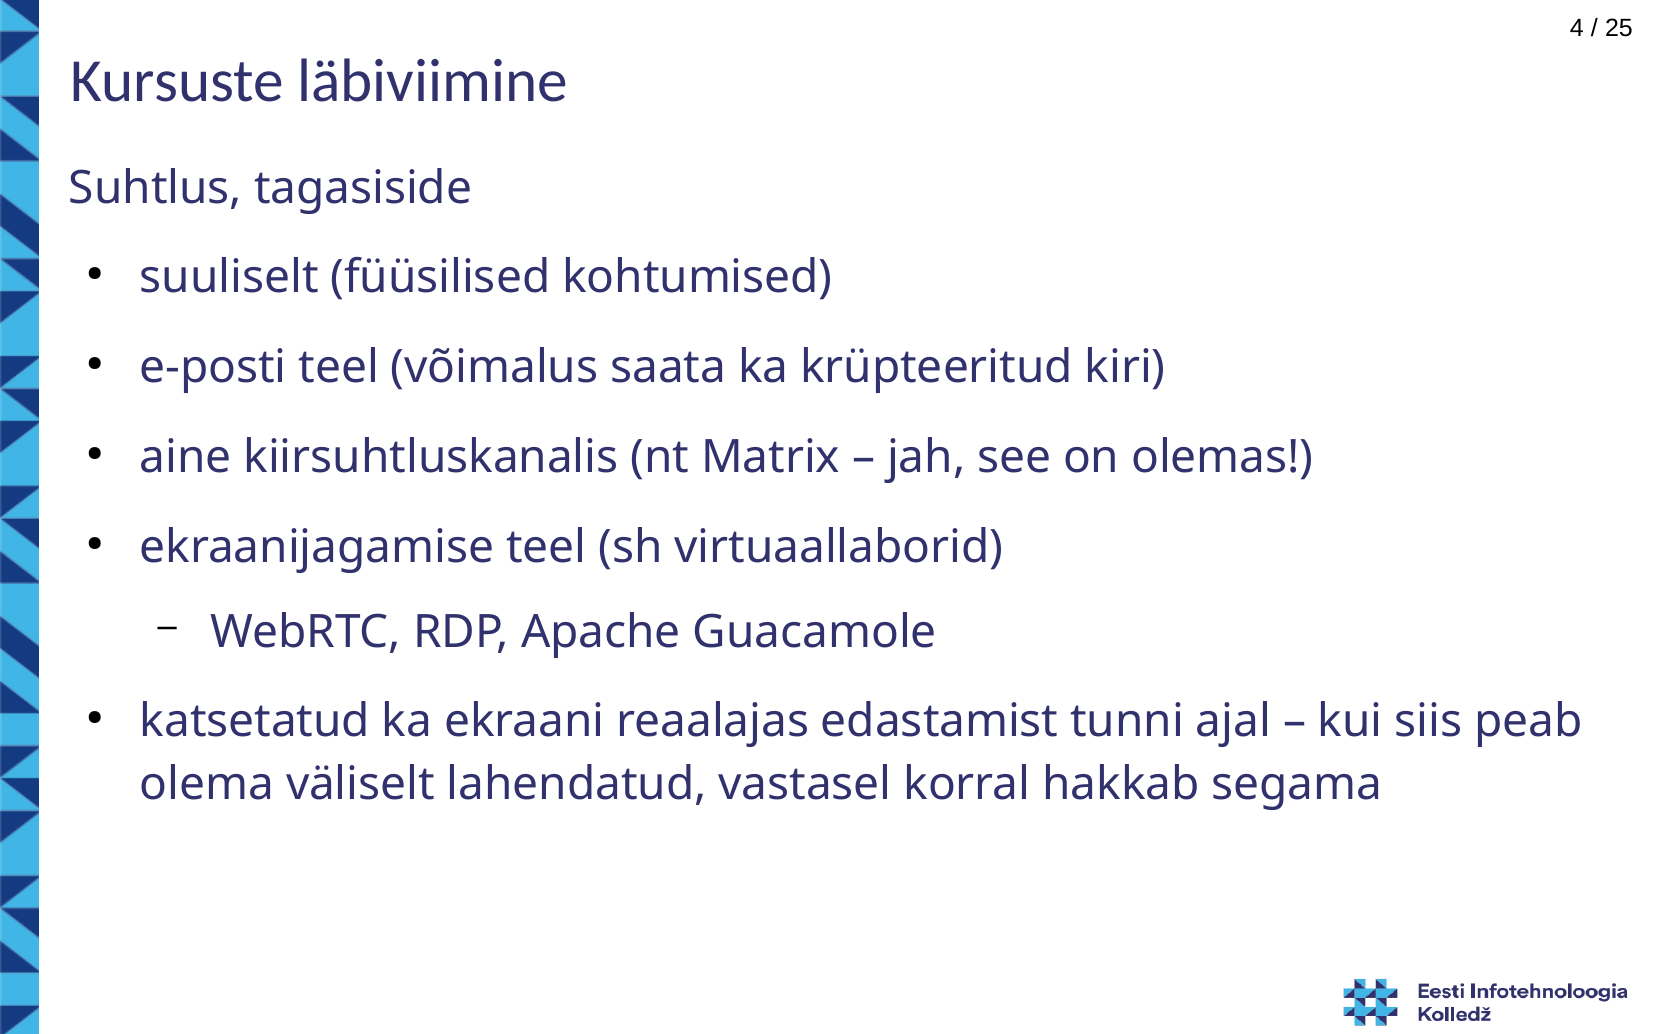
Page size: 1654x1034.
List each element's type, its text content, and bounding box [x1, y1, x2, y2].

title Kursuste läbiviimine [70, 41, 1630, 130]
list Suhtlus, tagasiside suuliselt (füüsilised kohtumised) e-posti teel (võimalus saata ka krüpteeritud kiri) aine kiirsuhtluskanalis (nt Matrix – jah, see on olemas!) ekraanijagamise teel (sh virtuaallaborid) WebRTC, RDP, Apache Guacamole katsetatud ka ekraani reaalajas edastamist tunni ajal – kui siis peab olema väliselt lahendatud, vastasel korral hakkab segama [68, 153, 1630, 957]
